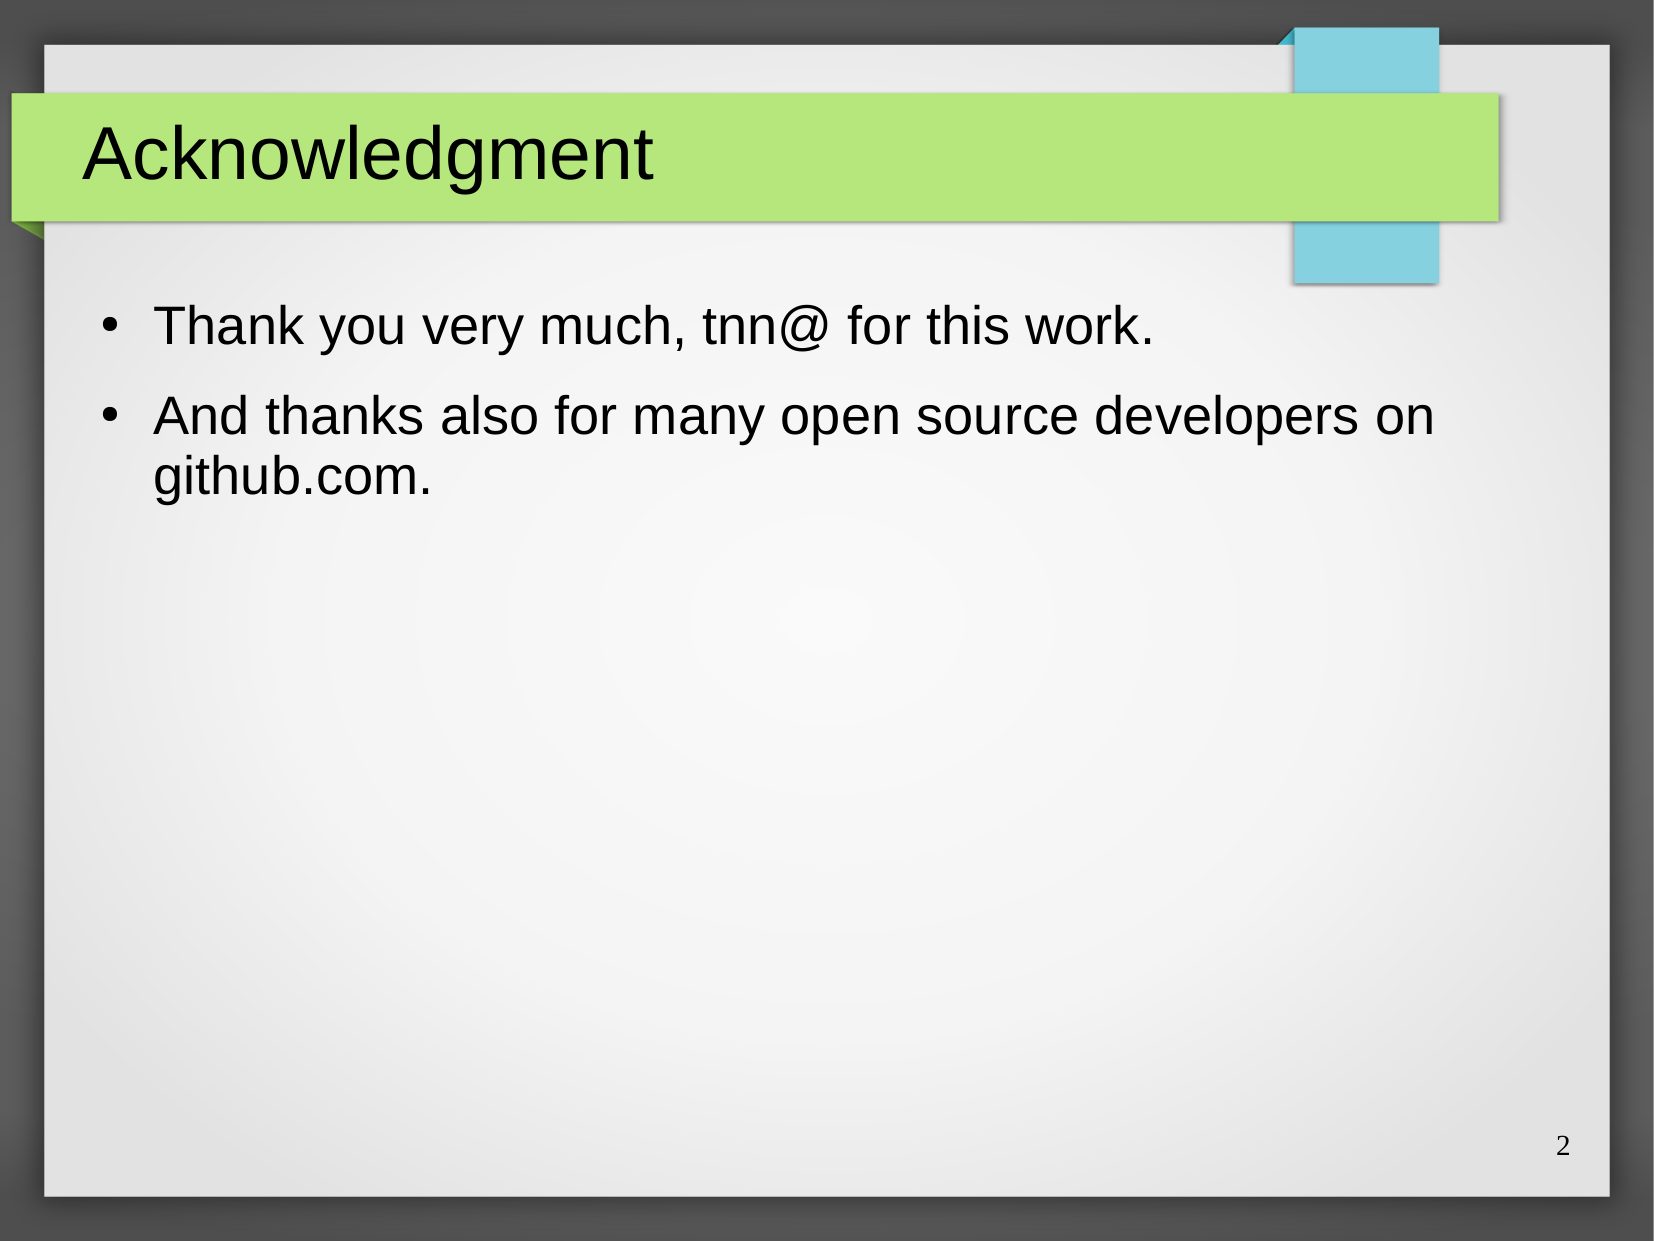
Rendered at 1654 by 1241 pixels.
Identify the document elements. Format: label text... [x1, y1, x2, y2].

list Thank you very much, tnn@ for this work. And thanks also for many open source developers on github.com. [82, 295, 1571, 1015]
title Acknowledgment [82, 94, 1264, 213]
picture [0, 0, 1654, 1241]
